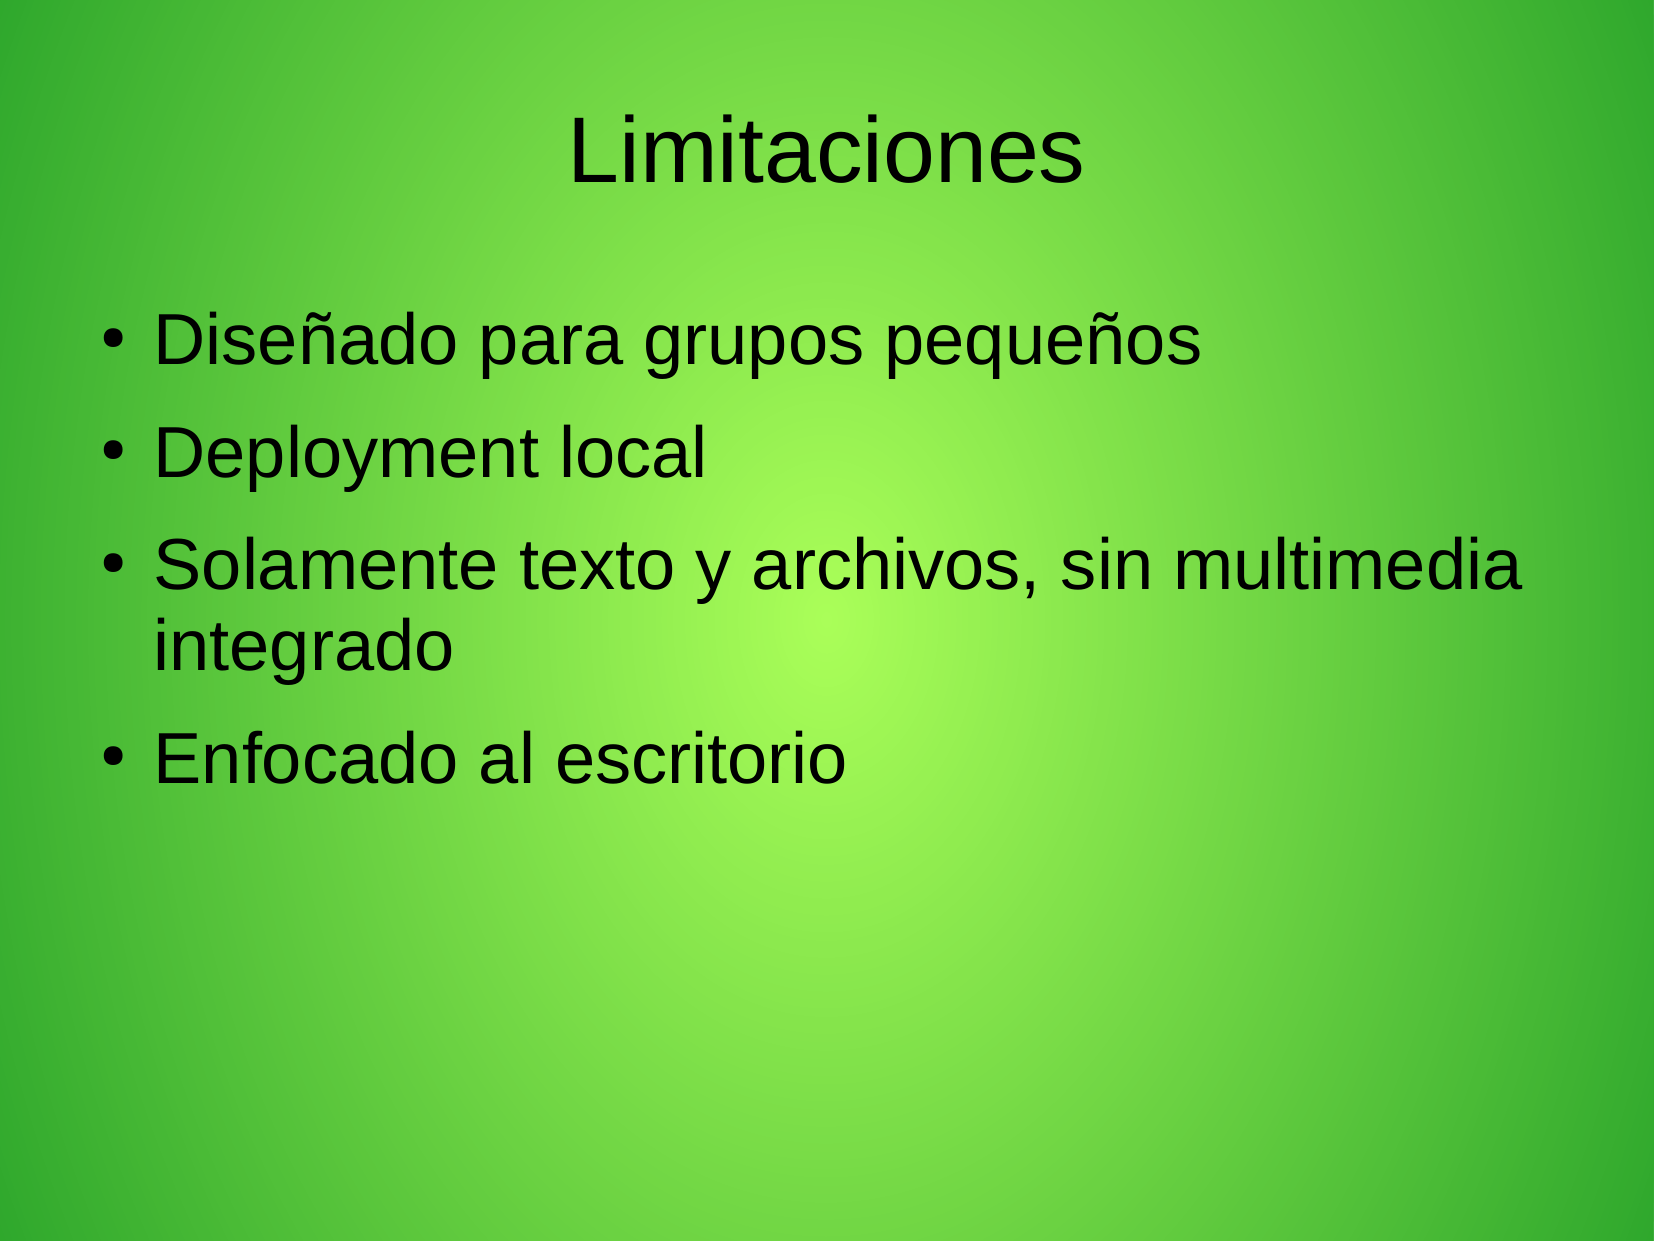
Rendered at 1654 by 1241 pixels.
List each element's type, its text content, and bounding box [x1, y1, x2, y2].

list Diseñado para grupos pequeños Deployment local Solamente texto y archivos, sin multimedia integrado Enfocado al escritorio [82, 299, 1571, 1019]
title Limitaciones [82, 47, 1571, 252]
